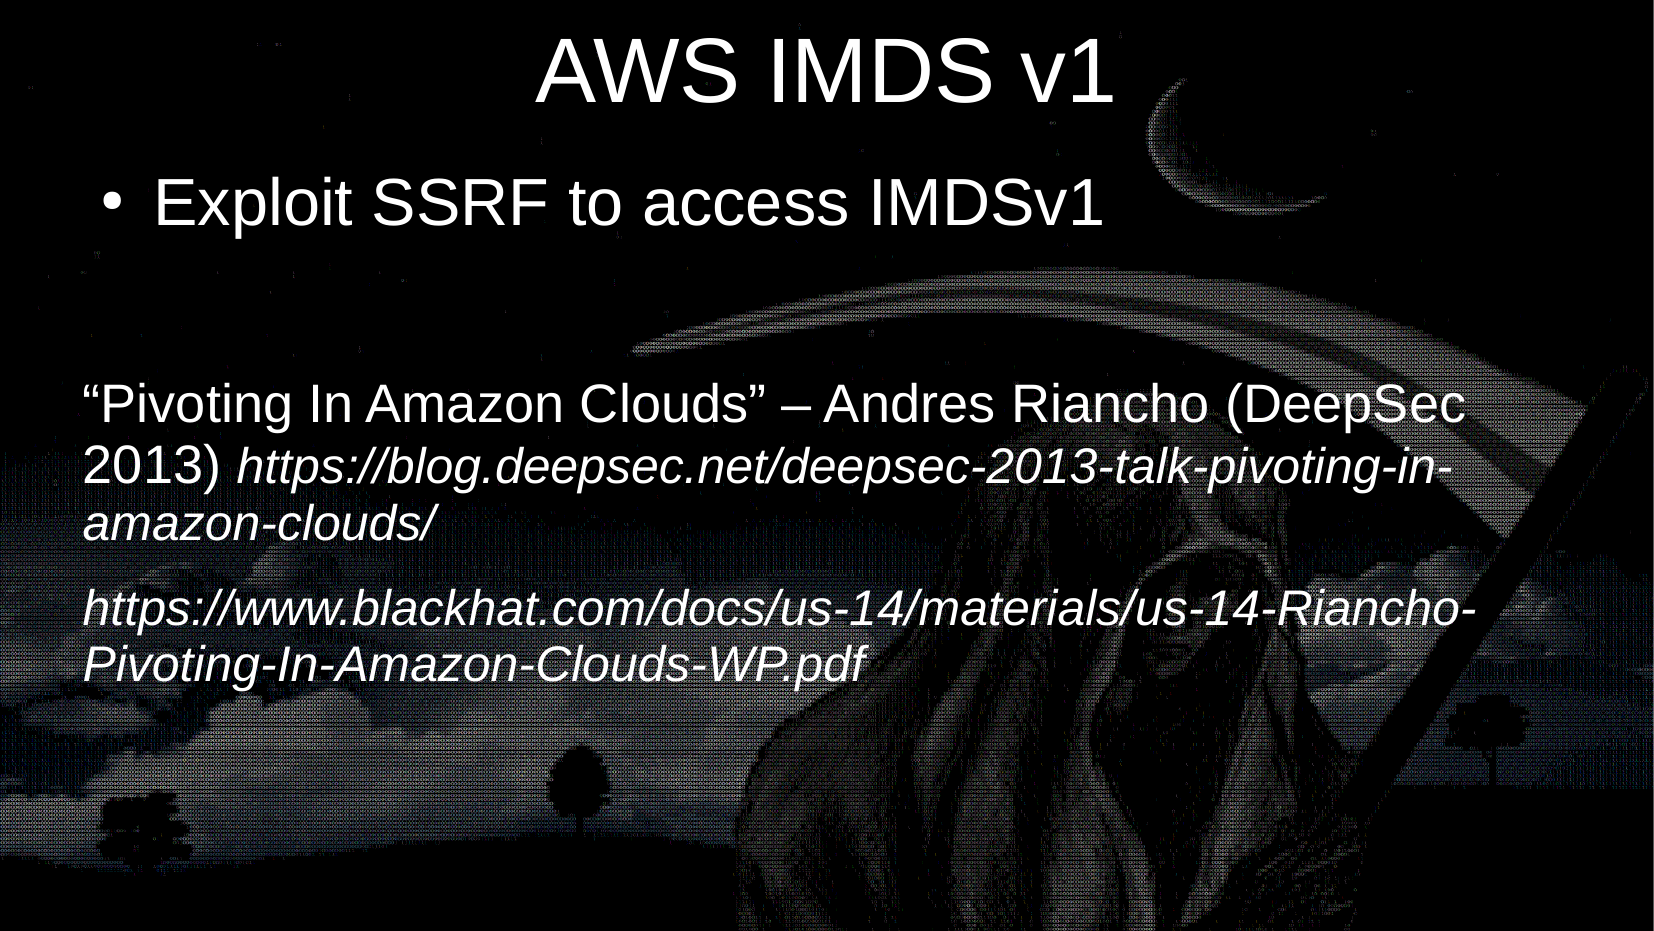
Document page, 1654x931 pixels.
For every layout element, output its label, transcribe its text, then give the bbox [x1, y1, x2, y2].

picture [0, 0, 1654, 931]
list Exploit SSRF to access IMDSv1 “Pivoting In Amazon Clouds” – Andres Riancho (DeepSec 2013) https://blog.deepsec.net/deepsec-2013-talk-pivoting-in-amazon-clouds/ https://www.blackhat.com/docs/us-14/materials/us-14-Riancho-Pivoting-In-Amazon-Clouds-WP.pdf [82, 165, 1571, 827]
title AWS IMDS v1 [11, 10, 1642, 131]
